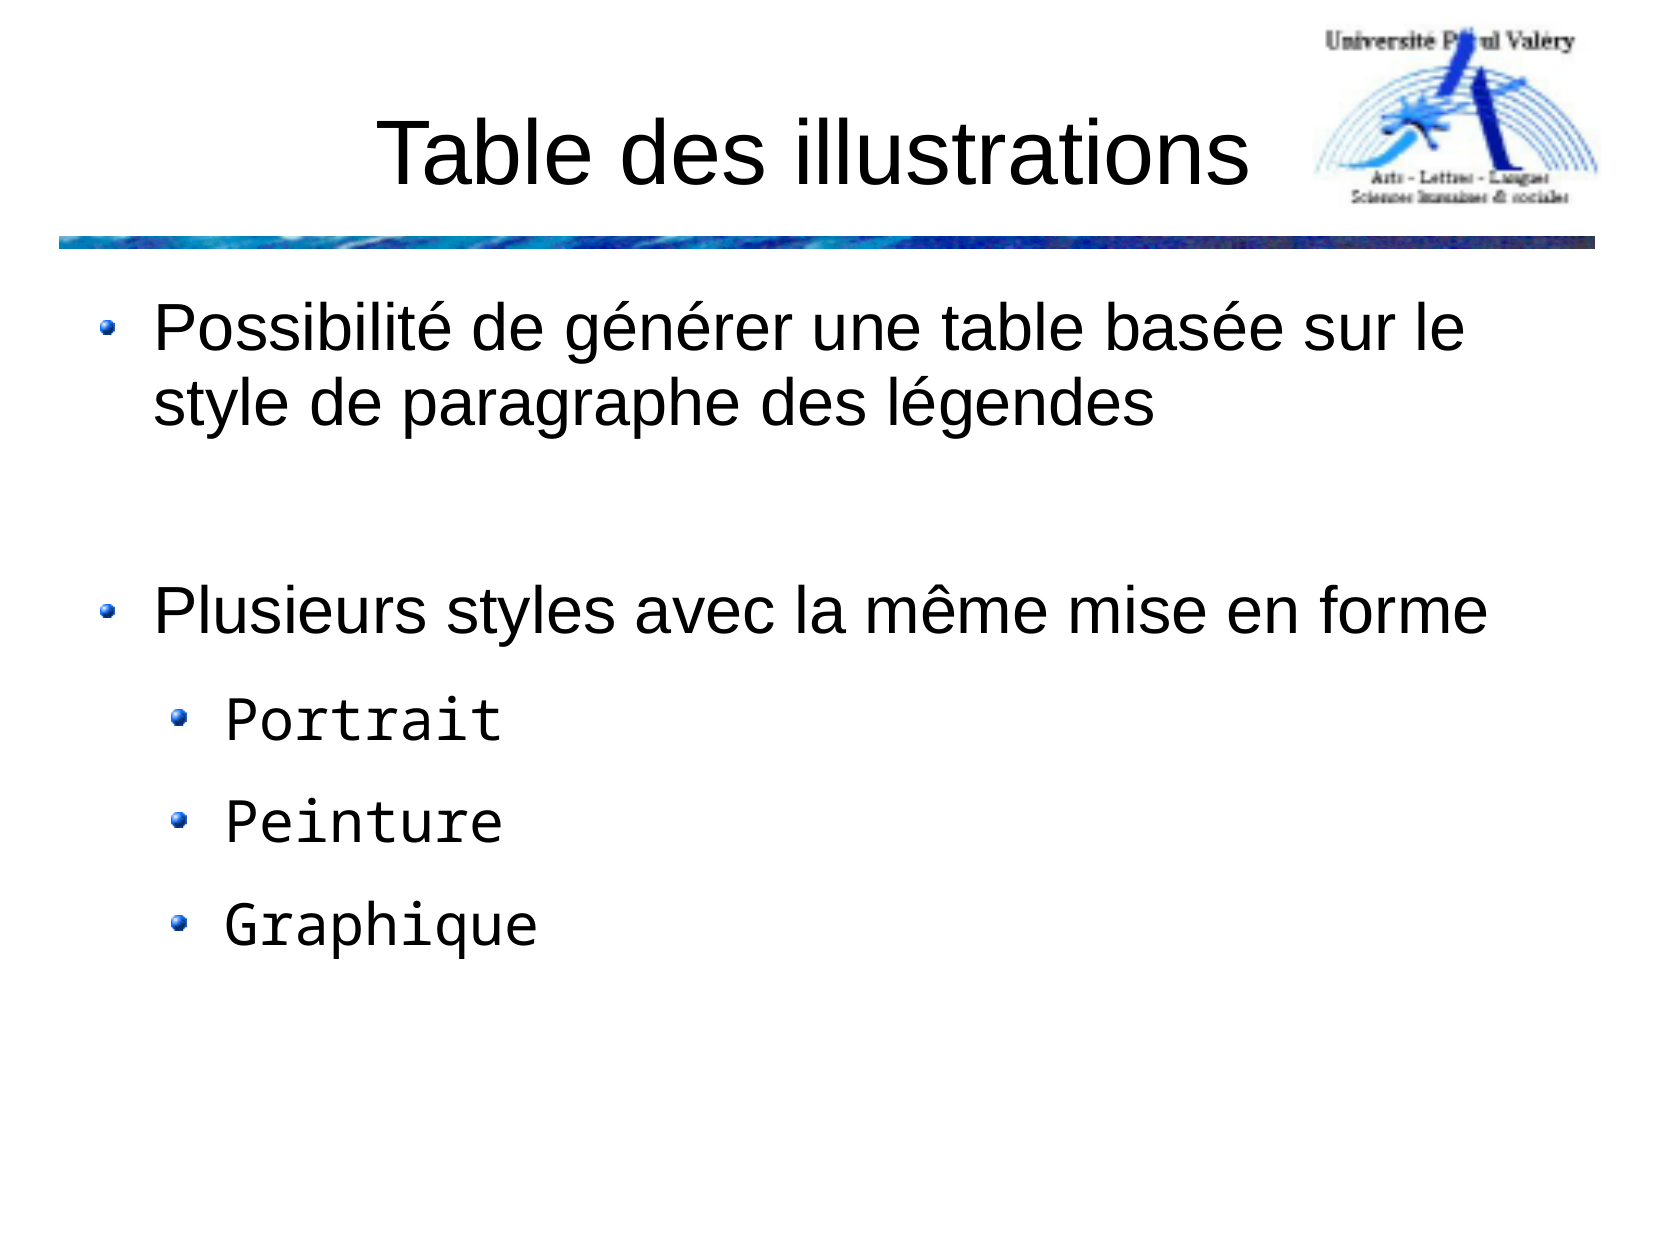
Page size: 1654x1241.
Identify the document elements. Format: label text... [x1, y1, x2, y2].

list Possibilité de générer une table basée sur le style de paragraphe des légendes Plusieurs styles avec la même mise en forme Portrait Peinture Graphique [82, 290, 1571, 1094]
title Table des illustrations [82, 56, 1571, 250]
picture [59, 236, 81, 244]
picture [1262, 0, 1654, 253]
